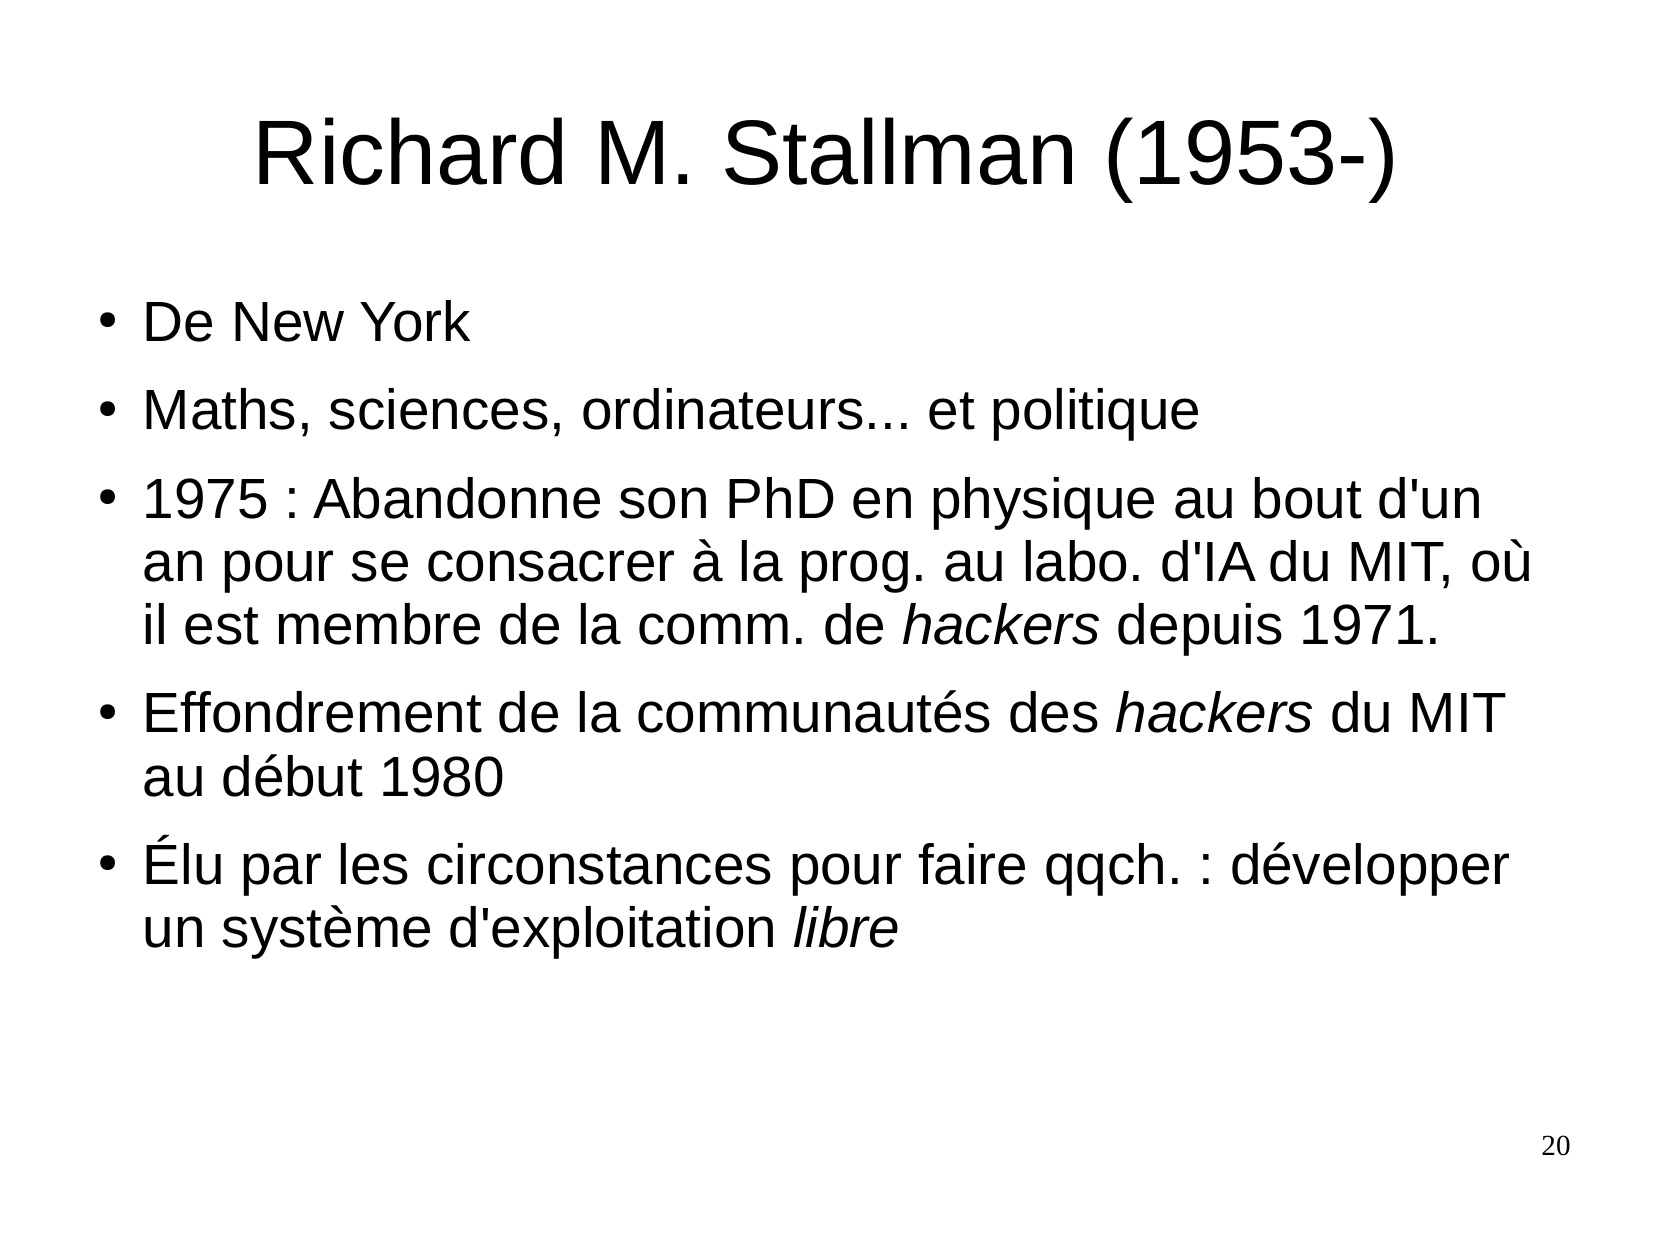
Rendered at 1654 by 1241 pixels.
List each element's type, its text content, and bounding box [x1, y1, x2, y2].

list De New York Maths, sciences, ordinateurs... et politique 1975 : Abandonne son PhD en physique au bout d'un an pour se consacrer à la prog. au labo. d'IA du MIT, où il est membre de la comm. de hackers depuis 1971. Effondrement de la communautés des hackers du MIT au début 1980 Élu par les circonstances pour faire qqch. : développer un système d'exploitation libre [82, 290, 1538, 1010]
title Richard M. Stallman (1953-) [82, 49, 1571, 257]
